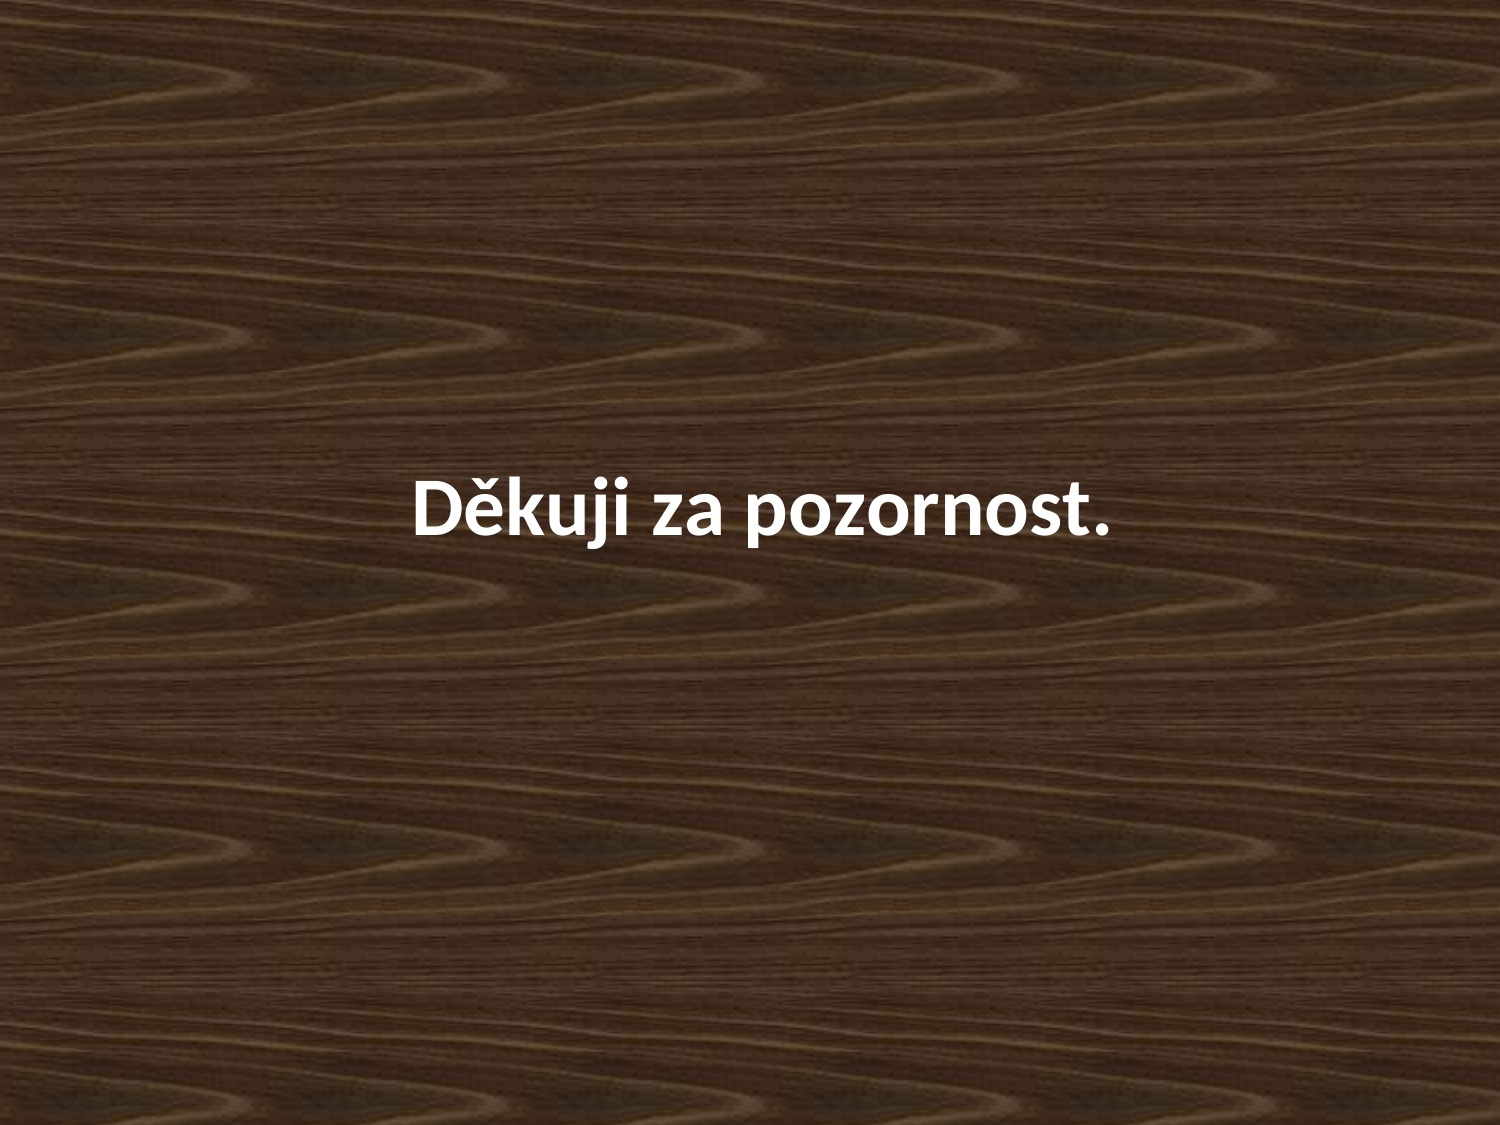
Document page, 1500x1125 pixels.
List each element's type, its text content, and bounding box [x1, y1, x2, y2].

picture [0, 0, 1500, 1125]
text_box Děkuji za pozornost. [396, 444, 1130, 560]
